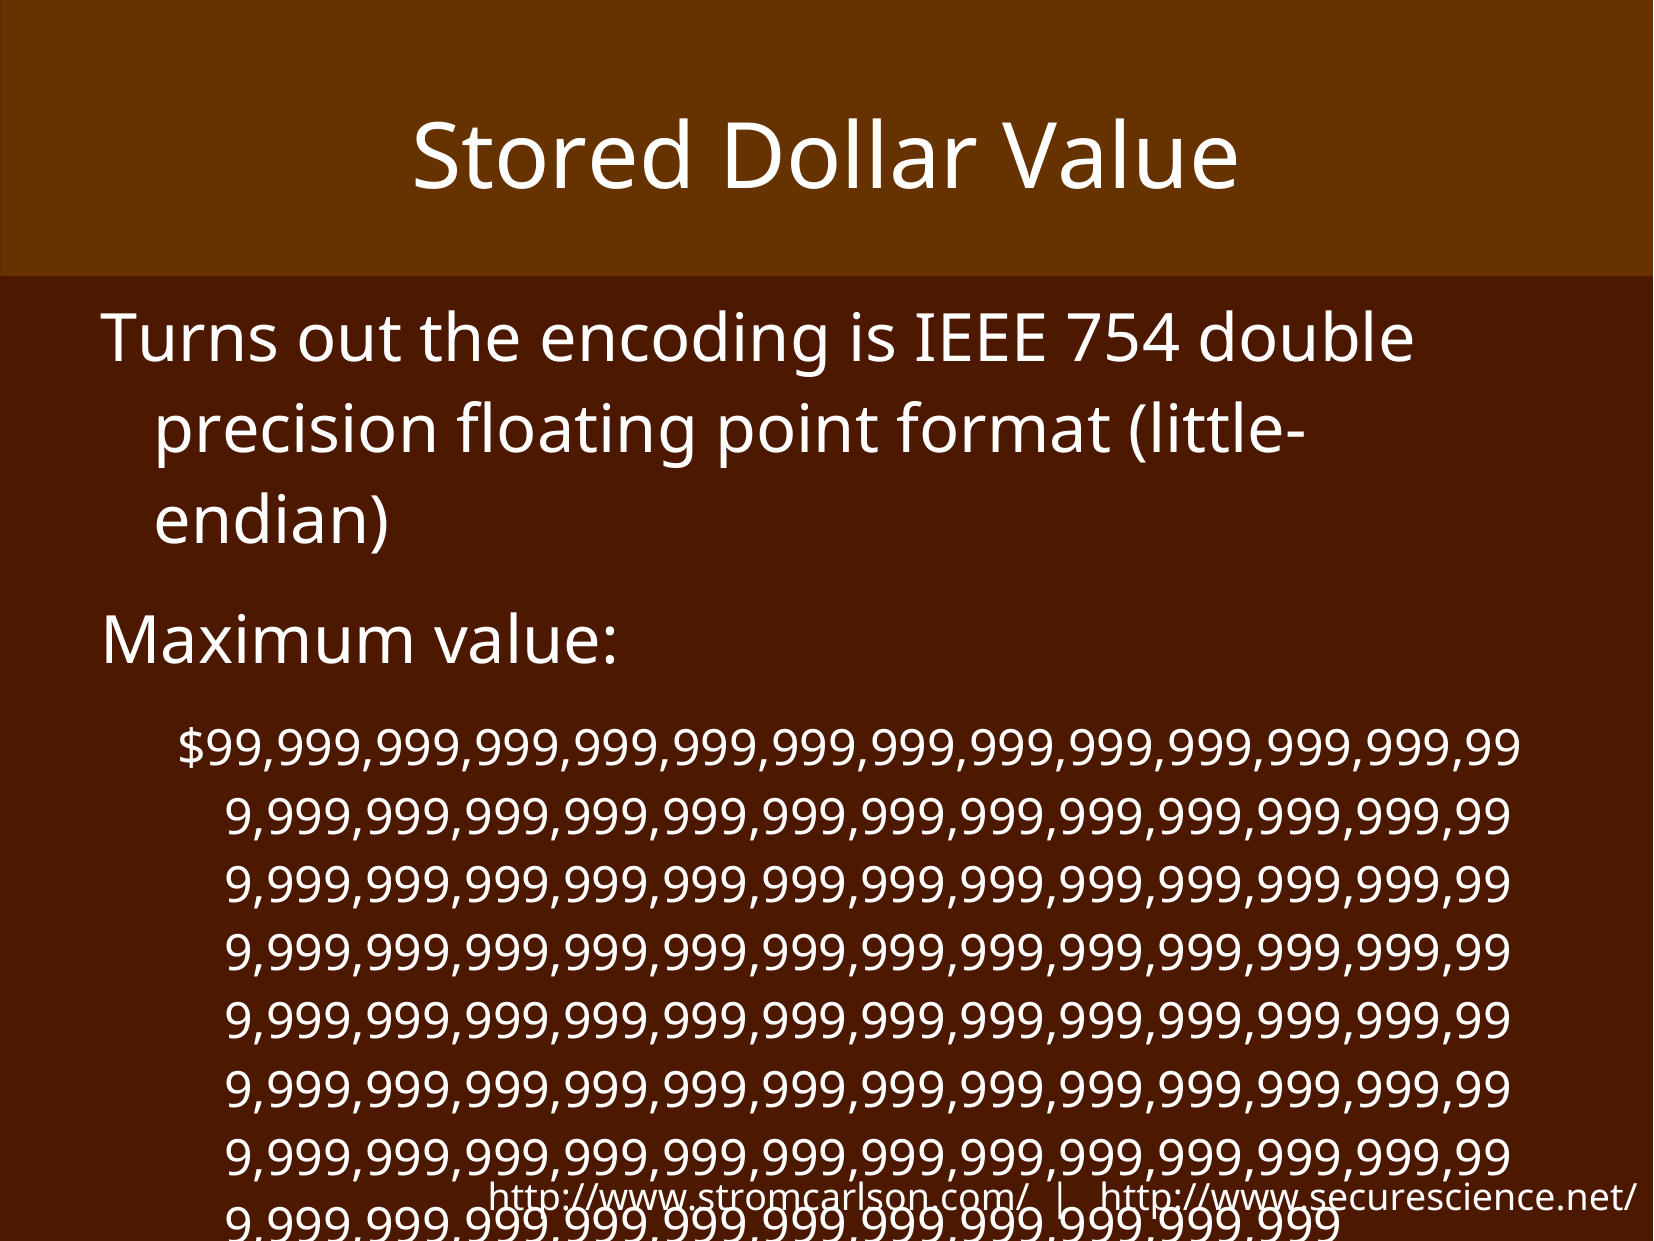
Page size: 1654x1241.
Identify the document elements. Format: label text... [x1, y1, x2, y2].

title Stored Dollar Value [82, 49, 1571, 257]
list Turns out the encoding is IEEE 754 double precision floating point format (little-endian) Maximum value: $99,999,999,999,999,999,999,999,999,999,999,999,999,999,999,999,999,999,999,999,999,999,999,999,999,999,999,999,999,999,999,999,999,999,999,999,999,999,999,999,999,999,999,999,999,999,999,999,999,999,999,999,999,999,999,999,999,999,999,999,999,999,999,999,999,999,999,999,999,999,999,999,999,999,999,999,999,999,999,999,999,999,999,999,999,999,999,999,999,999,999,999,999,999,999,999,999,999,999,999,999,999,999 That's (1E308 - 1) for all you slow counters ;) [82, 290, 1536, 1166]
